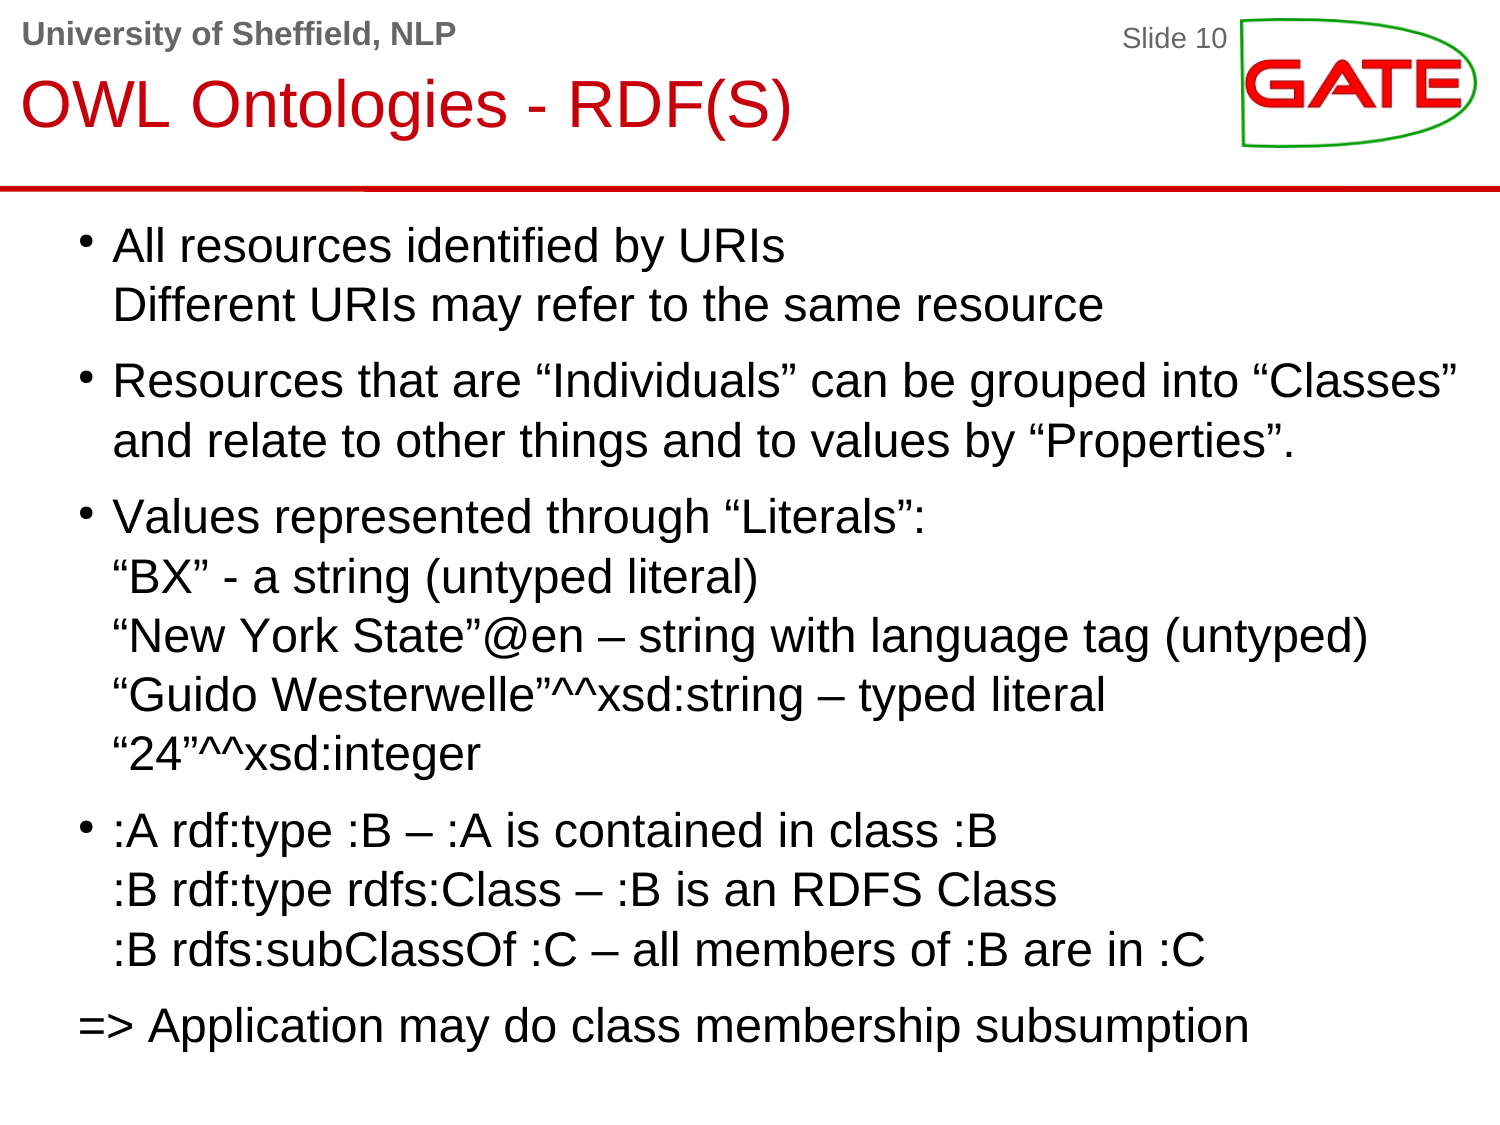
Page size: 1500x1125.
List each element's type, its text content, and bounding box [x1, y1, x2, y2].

picture [1240, 18, 1477, 148]
list All resources identified by URIs Different URIs may refer to the same resource Resources that are “Individuals” can be grouped into “Classes” and relate to other things and to values by “Properties”. Values represented through “Literals”: “BX” - a string (untyped literal) “New York State”@en – string with language tag (untyped) “Guido Westerwelle”^^xsd:string – typed literal “24”^^xsd:integer :A rdf:type :B – :A is contained in class :B :B rdf:type rdfs:Class – :B is an RDFS Class :B rdfs:subClassOf :C – all members of :B are in :C => Application may do class membership subsumption [23, 212, 1477, 1099]
title OWL Ontologies - RDF(S) [20, 44, 1240, 166]
